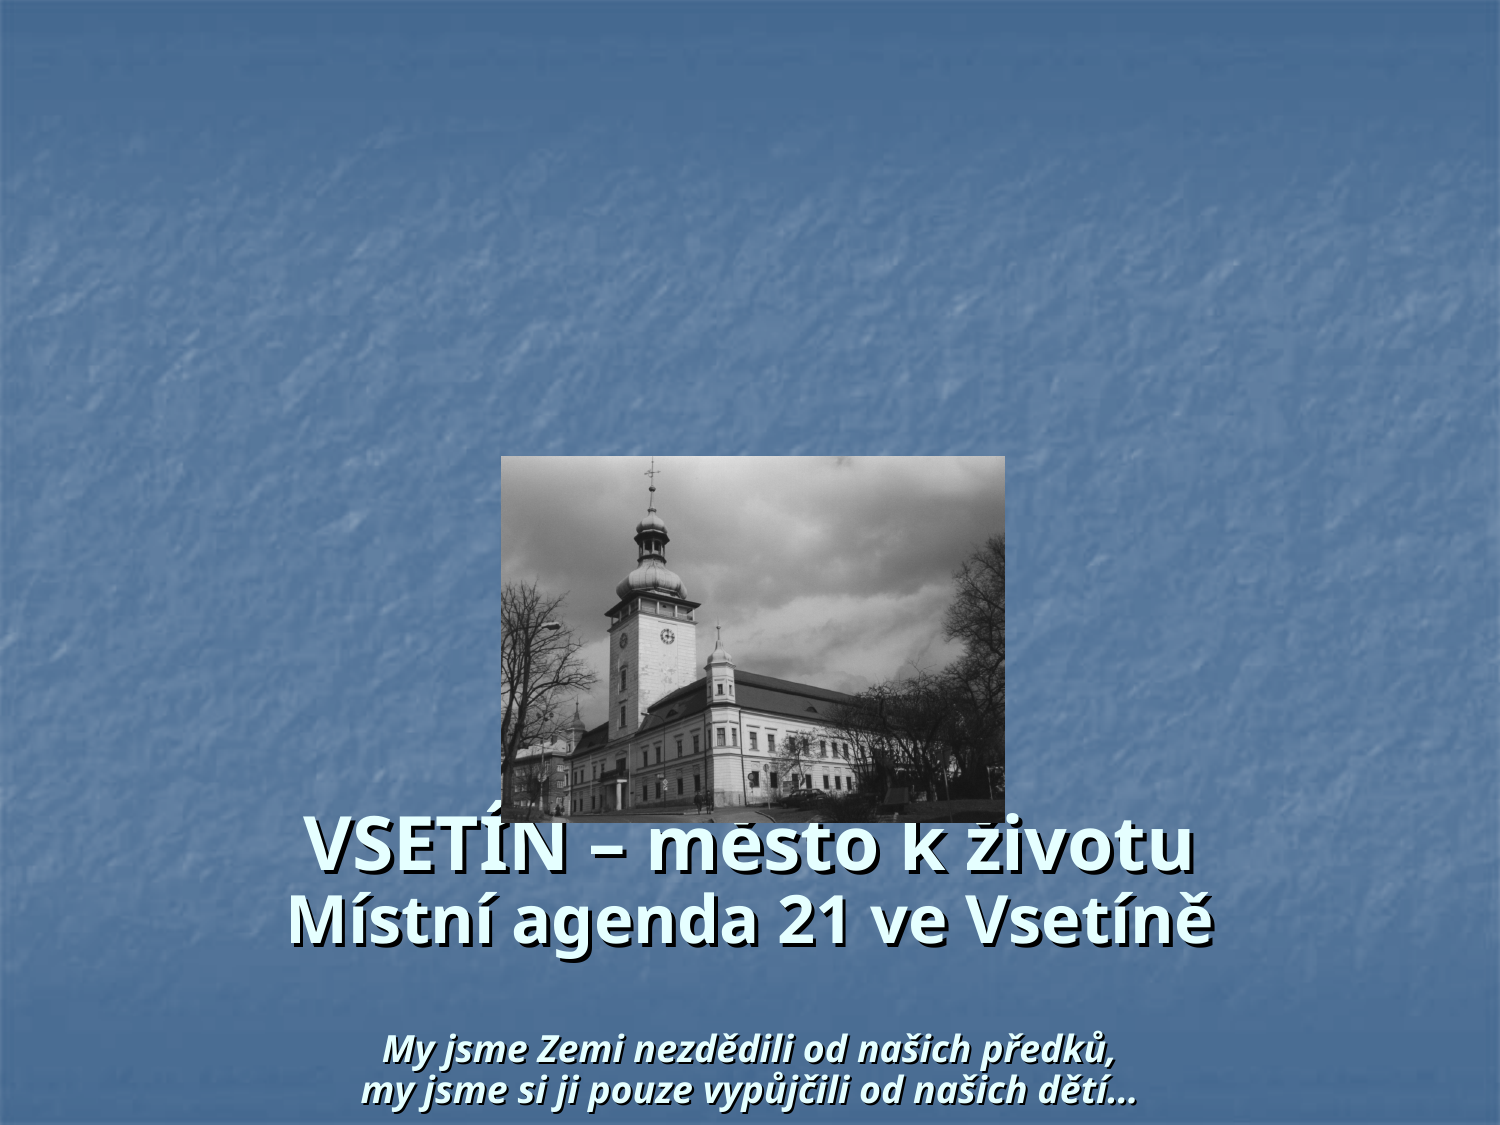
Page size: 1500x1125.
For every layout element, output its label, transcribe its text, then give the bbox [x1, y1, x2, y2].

title VSETÍN – město k životu Místní agenda 21 ve Vsetíně My jsme Zemi nezdědili od našich předků, my jsme si ji pouze vypůjčili od našich dětí… Zkušenosti 1999 – 2004 Mgr. Iva Koutná [112, 105, 1388, 409]
picture [501, 456, 1005, 823]
